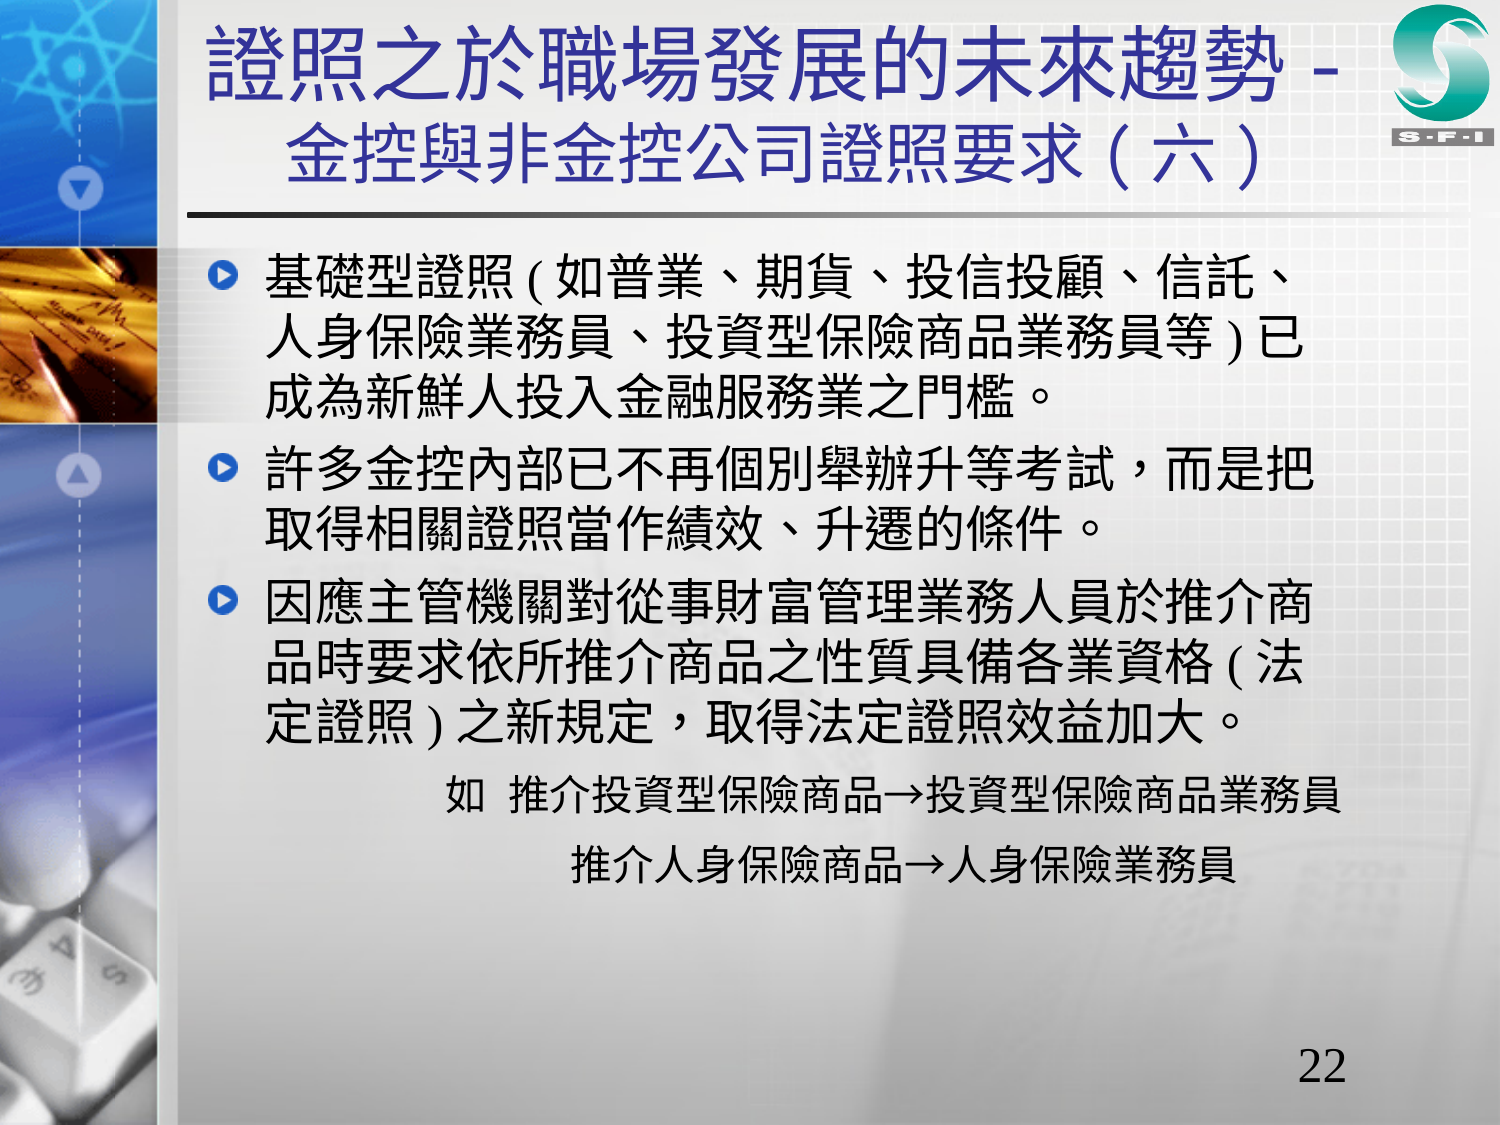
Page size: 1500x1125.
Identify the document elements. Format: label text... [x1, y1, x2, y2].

picture [0, 0, 1500, 1125]
title 證照之於職場發展的未來趨勢- 金控與非金控公司證照要求(六) [188, 101, 1363, 201]
list 基礎型證照(如普業、期貨、投信投顧、信託、人身保險業務員、投資型保險商品業務員等)已成為新鮮人投入金融服務業之門檻。 許多金控內部已不再個別舉辦升等考試，而是把取得相關證照當作績效、升遷的條件。 因應主管機關對從事財富管理業務人員於推介商品時要求依所推介商品之性質具備各業資格(法定證照)之新規定，取得法定證照效益加大。 如 推介投資型保險商品→投資型保險商品業務員 推介人身保險商品→人身保險業務員 [193, 237, 1363, 1006]
